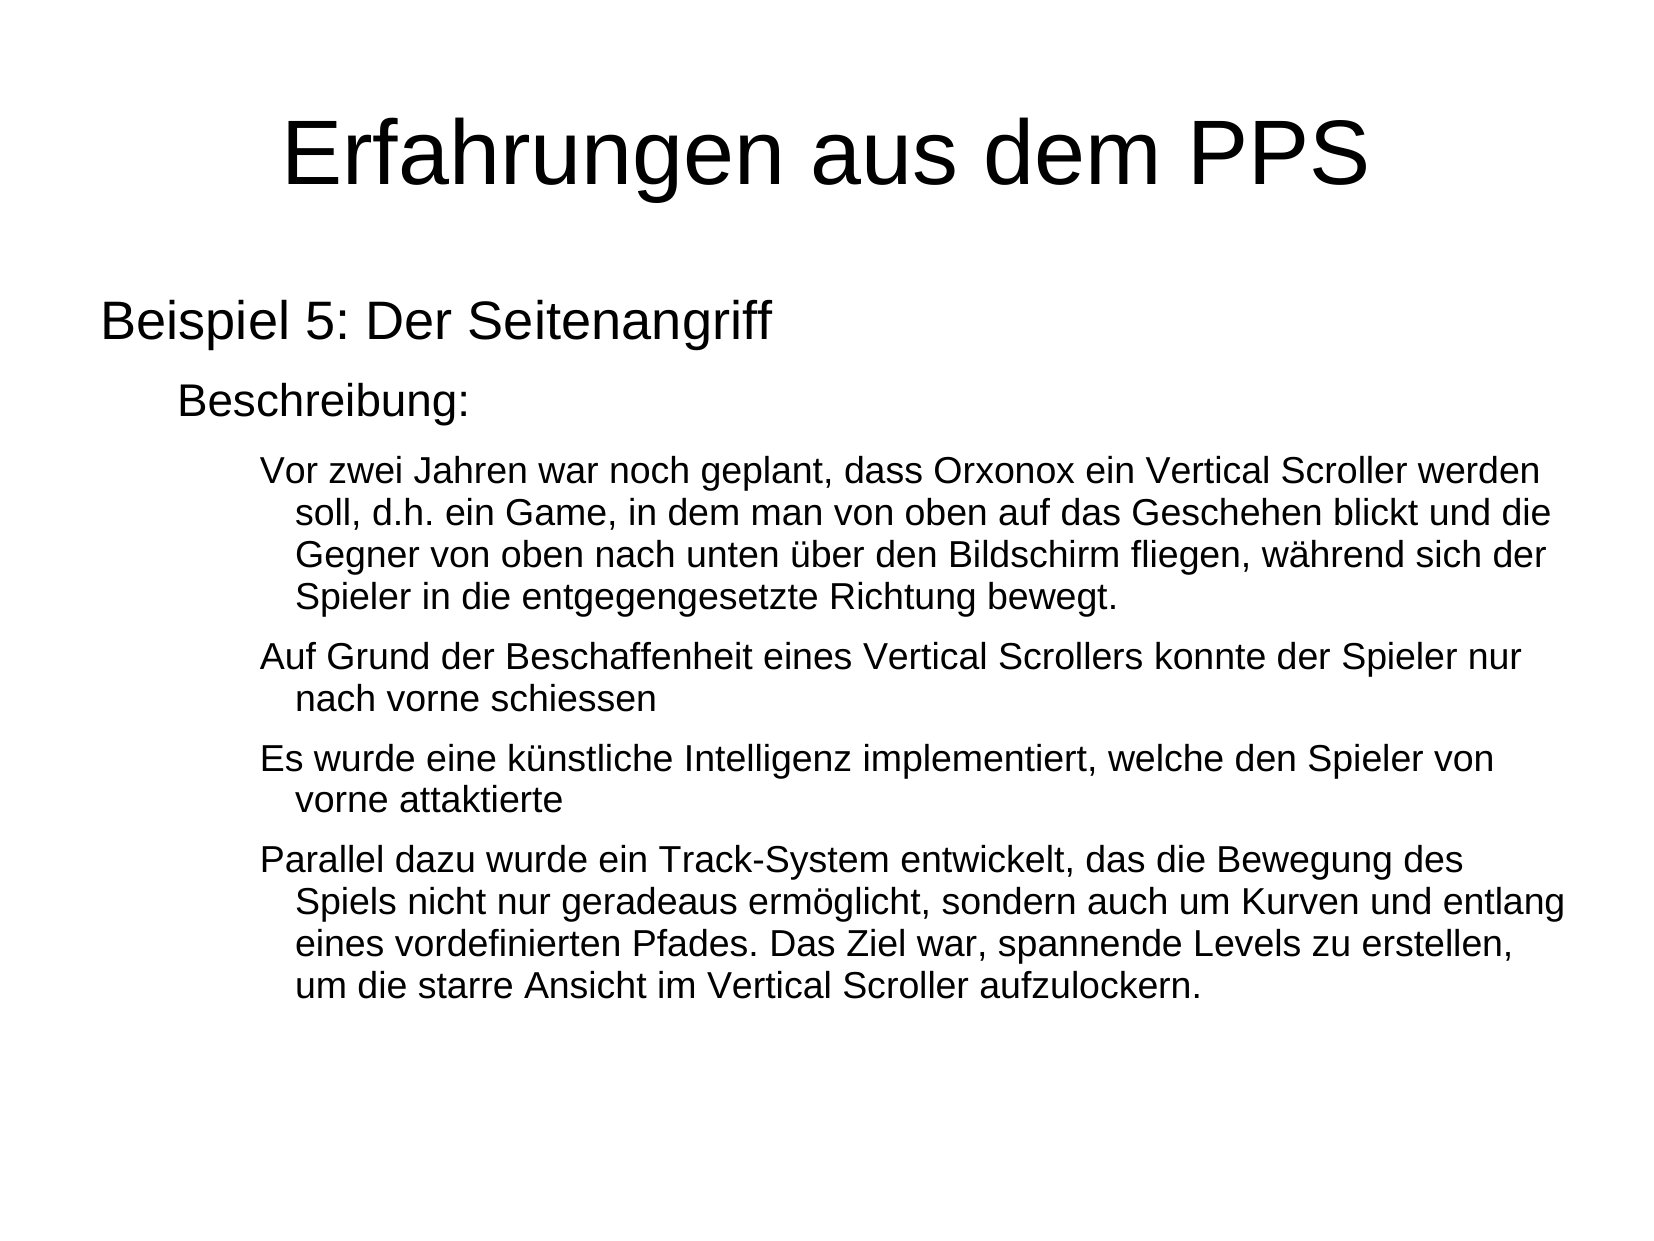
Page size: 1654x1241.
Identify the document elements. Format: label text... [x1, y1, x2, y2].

title Erfahrungen aus dem PPS [82, 56, 1571, 250]
list Beispiel 5: Der Seitenangriff Beschreibung: Vor zwei Jahren war noch geplant, dass Orxonox ein Vertical Scroller werden soll, d.h. ein Game, in dem man von oben auf das Geschehen blickt und die Gegner von oben nach unten über den Bildschirm fliegen, während sich der Spieler in die entgegengesetzte Richtung bewegt. Auf Grund der Beschaffenheit eines Vertical Scrollers konnte der Spieler nur nach vorne schiessen Es wurde eine künstliche Intelligenz implementiert, welche den Spieler von vorne attaktierte Parallel dazu wurde ein Track-System entwickelt, das die Bewegung des Spiels nicht nur geradeaus ermöglicht, sondern auch um Kurven und entlang eines vordefinierten Pfades. Das Ziel war, spannende Levels zu erstellen, um die starre Ansicht im Vertical Scroller aufzulockern. [82, 290, 1571, 1094]
